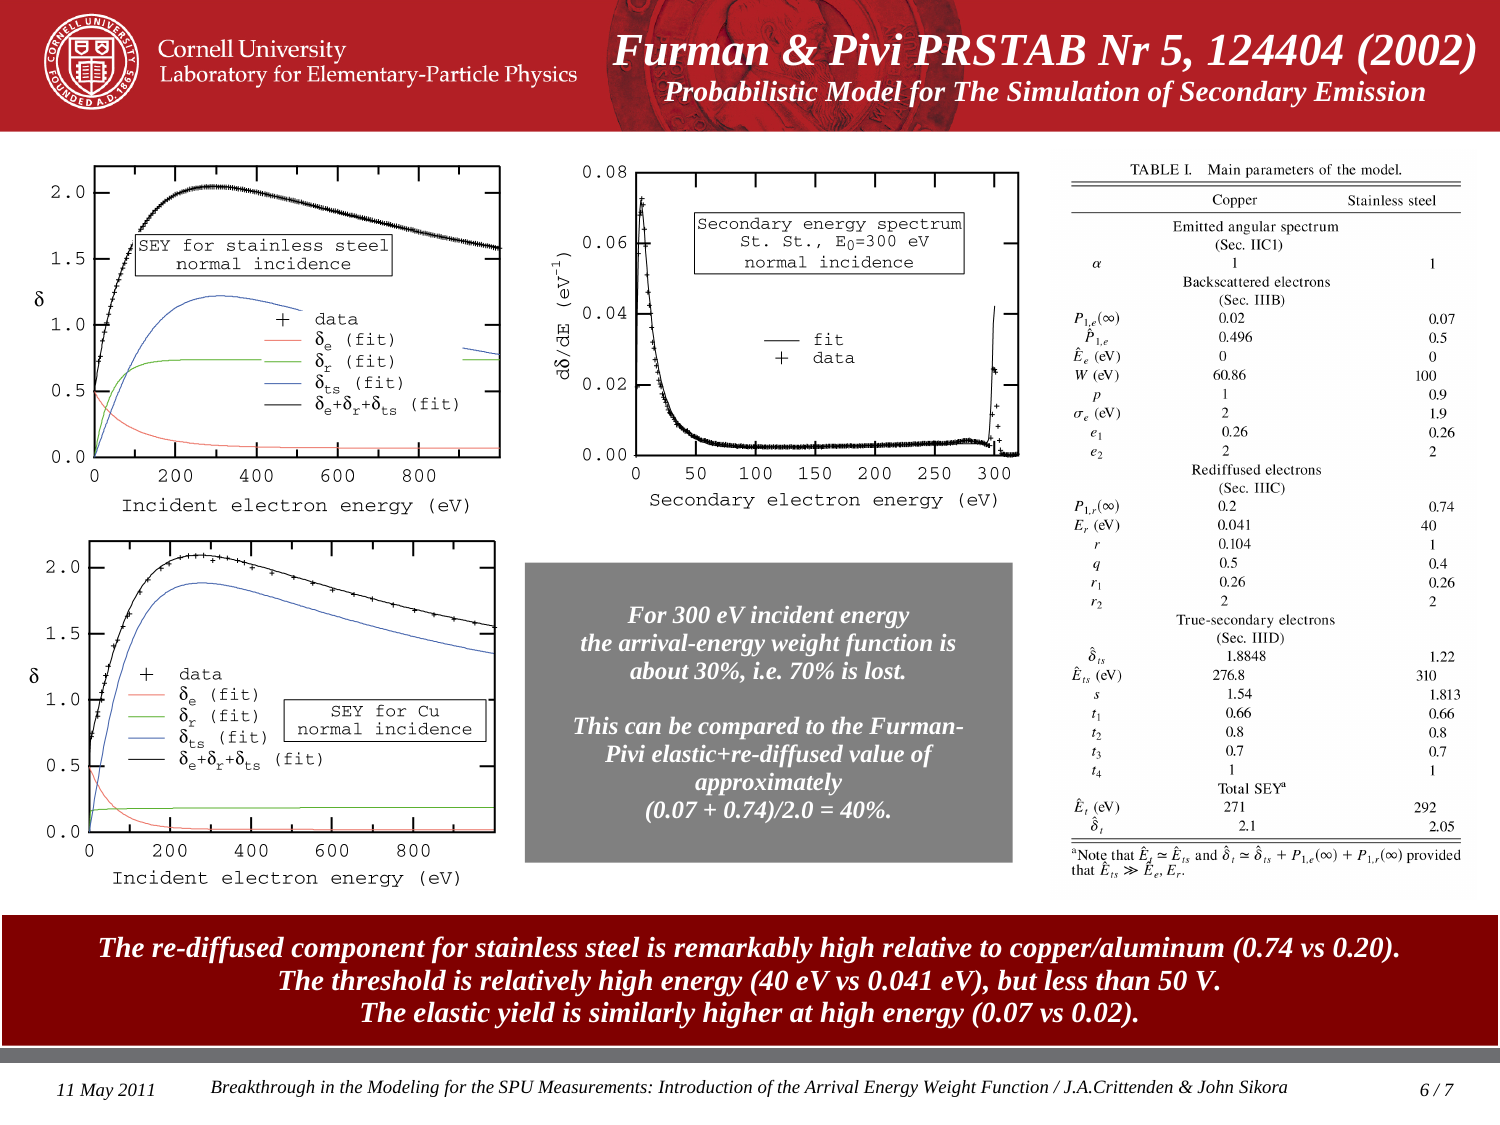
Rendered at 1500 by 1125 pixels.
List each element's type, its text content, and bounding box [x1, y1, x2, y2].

picture [1050, 149, 1477, 901]
text_box The re-diffused component for stainless steel is remarkably high relative to copper/aluminum (0.74 vs 0.20). The threshold is relatively high energy (40 eV vs 0.041 eV), but less than 50 V. The elastic yield is similarly higher at high energy (0.07 vs 0.02). [2, 915, 1498, 1046]
picture [0, 0, 600, 132]
picture [4, 148, 1046, 901]
picture [1492, 0, 1500, 132]
text_box For 300 eV incident energy the arrival-energy weight function is about 30%, i.e. 70% is lost. This can be compared to the Furman-Pivi elastic+re-diffused value of approximately (0.07 + 0.74)/2.0 = 40%. [524, 562, 1013, 863]
title Furman & Pivi PRSTAB Nr 5, 124404 (2002) Probabilistic Model for The Simulation of Secondary Emission [600, 0, 1492, 133]
